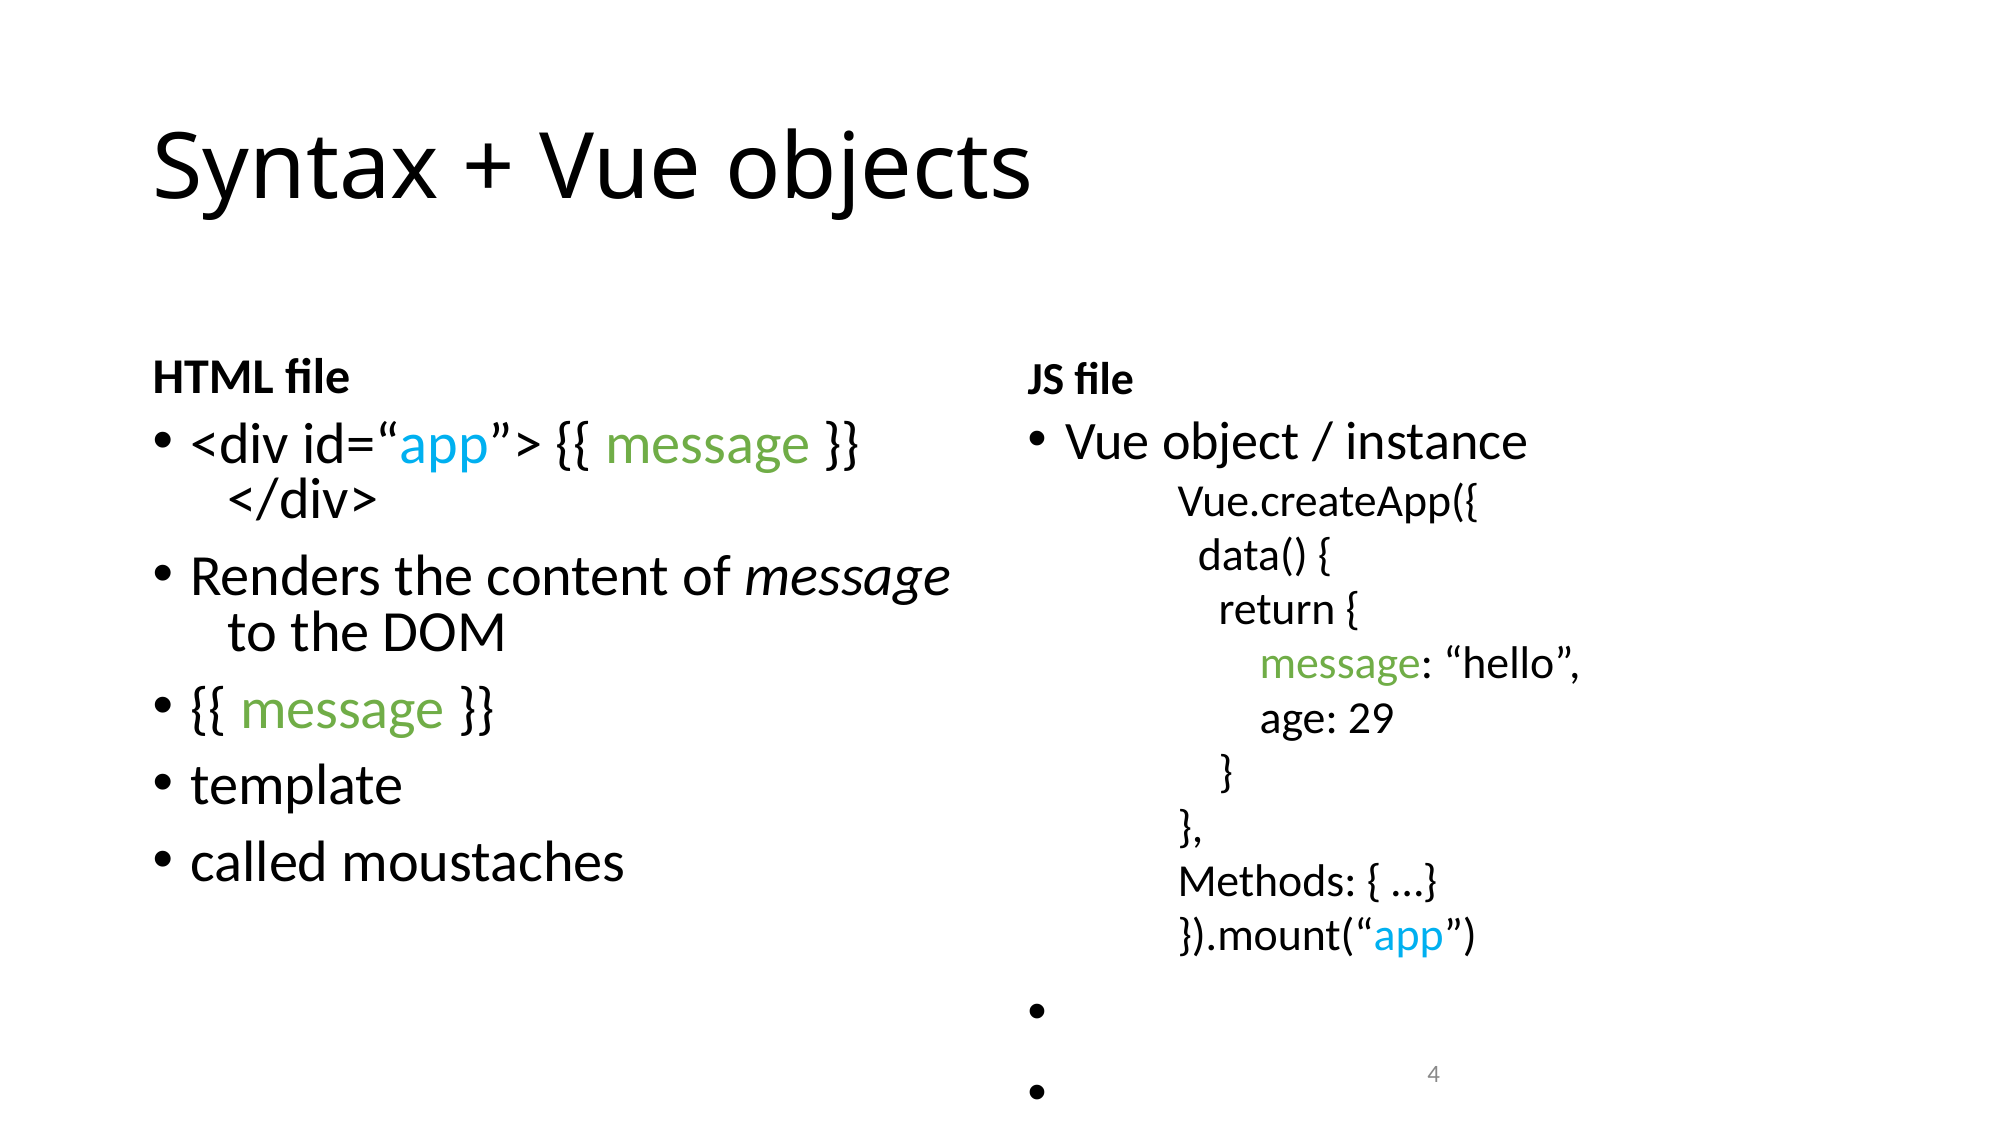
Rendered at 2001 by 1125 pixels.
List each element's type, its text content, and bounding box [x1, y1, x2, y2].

list Vue object / instance Vue.createApp({ data() { return { message: “hello”, age: 29 } }, Methods: { …} }).mount(“app”) [1012, 410, 1863, 1016]
title Syntax + Vue objects [137, 59, 1863, 278]
list HTML file [137, 275, 984, 410]
list JS file [1012, 275, 1863, 410]
list <div id=“app”> {{ message }} </div> Renders the content of message to the DOM {{ message }} template called moustaches [137, 410, 984, 1016]
text_box [1412, 1042, 1863, 1103]
